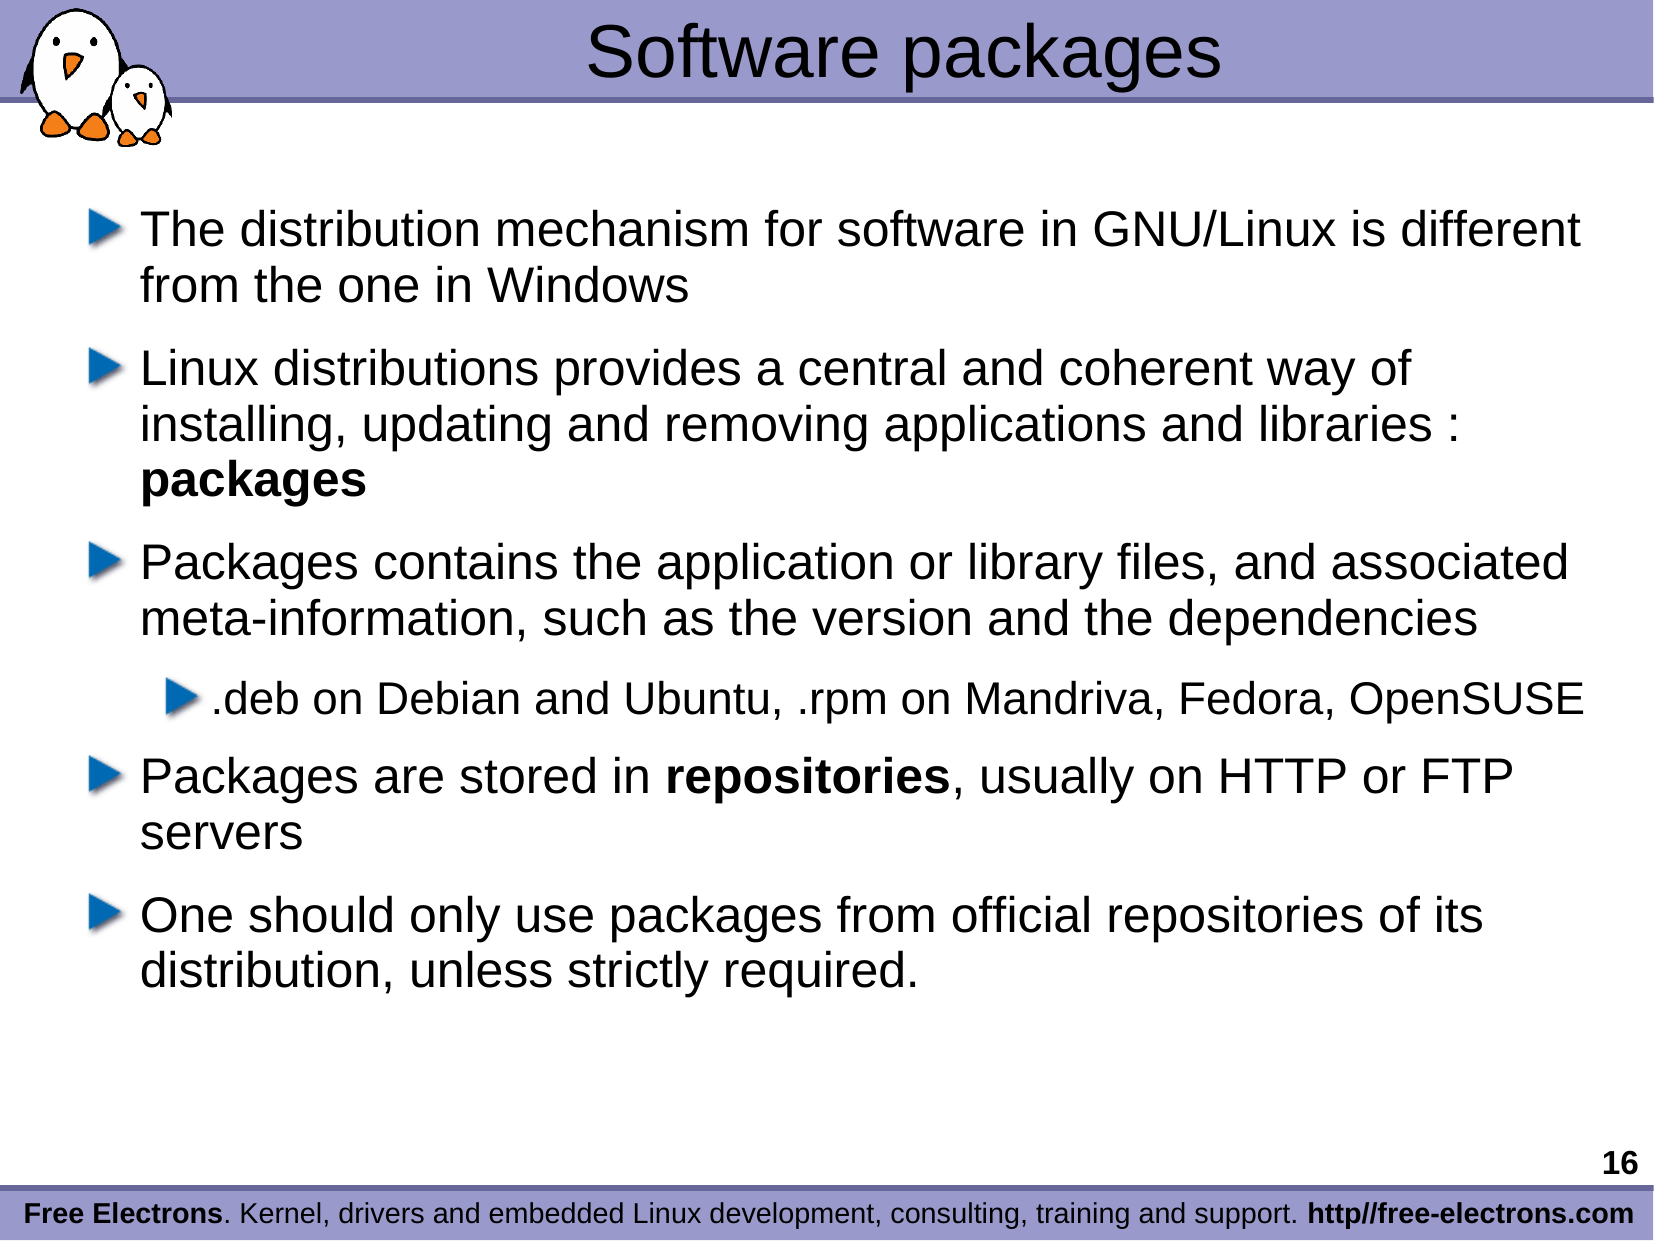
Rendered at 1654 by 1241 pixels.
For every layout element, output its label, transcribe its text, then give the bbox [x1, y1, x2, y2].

list The distribution mechanism for software in GNU/Linux is different from the one in Windows Linux distributions provides a central and coherent way of installing, updating and removing applications and libraries : packages Packages contains the application or library files, and associated meta-information, such as the version and the dependencies .deb on Debian and Ubuntu, .rpm on Mandriva, Fedora, OpenSUSE Packages are stored in repositories, usually on HTTP or FTP servers One should only use packages from official repositories of its distribution, unless strictly required. [68, 201, 1592, 1118]
picture [20, 8, 172, 147]
title Software packages [178, 4, 1631, 98]
